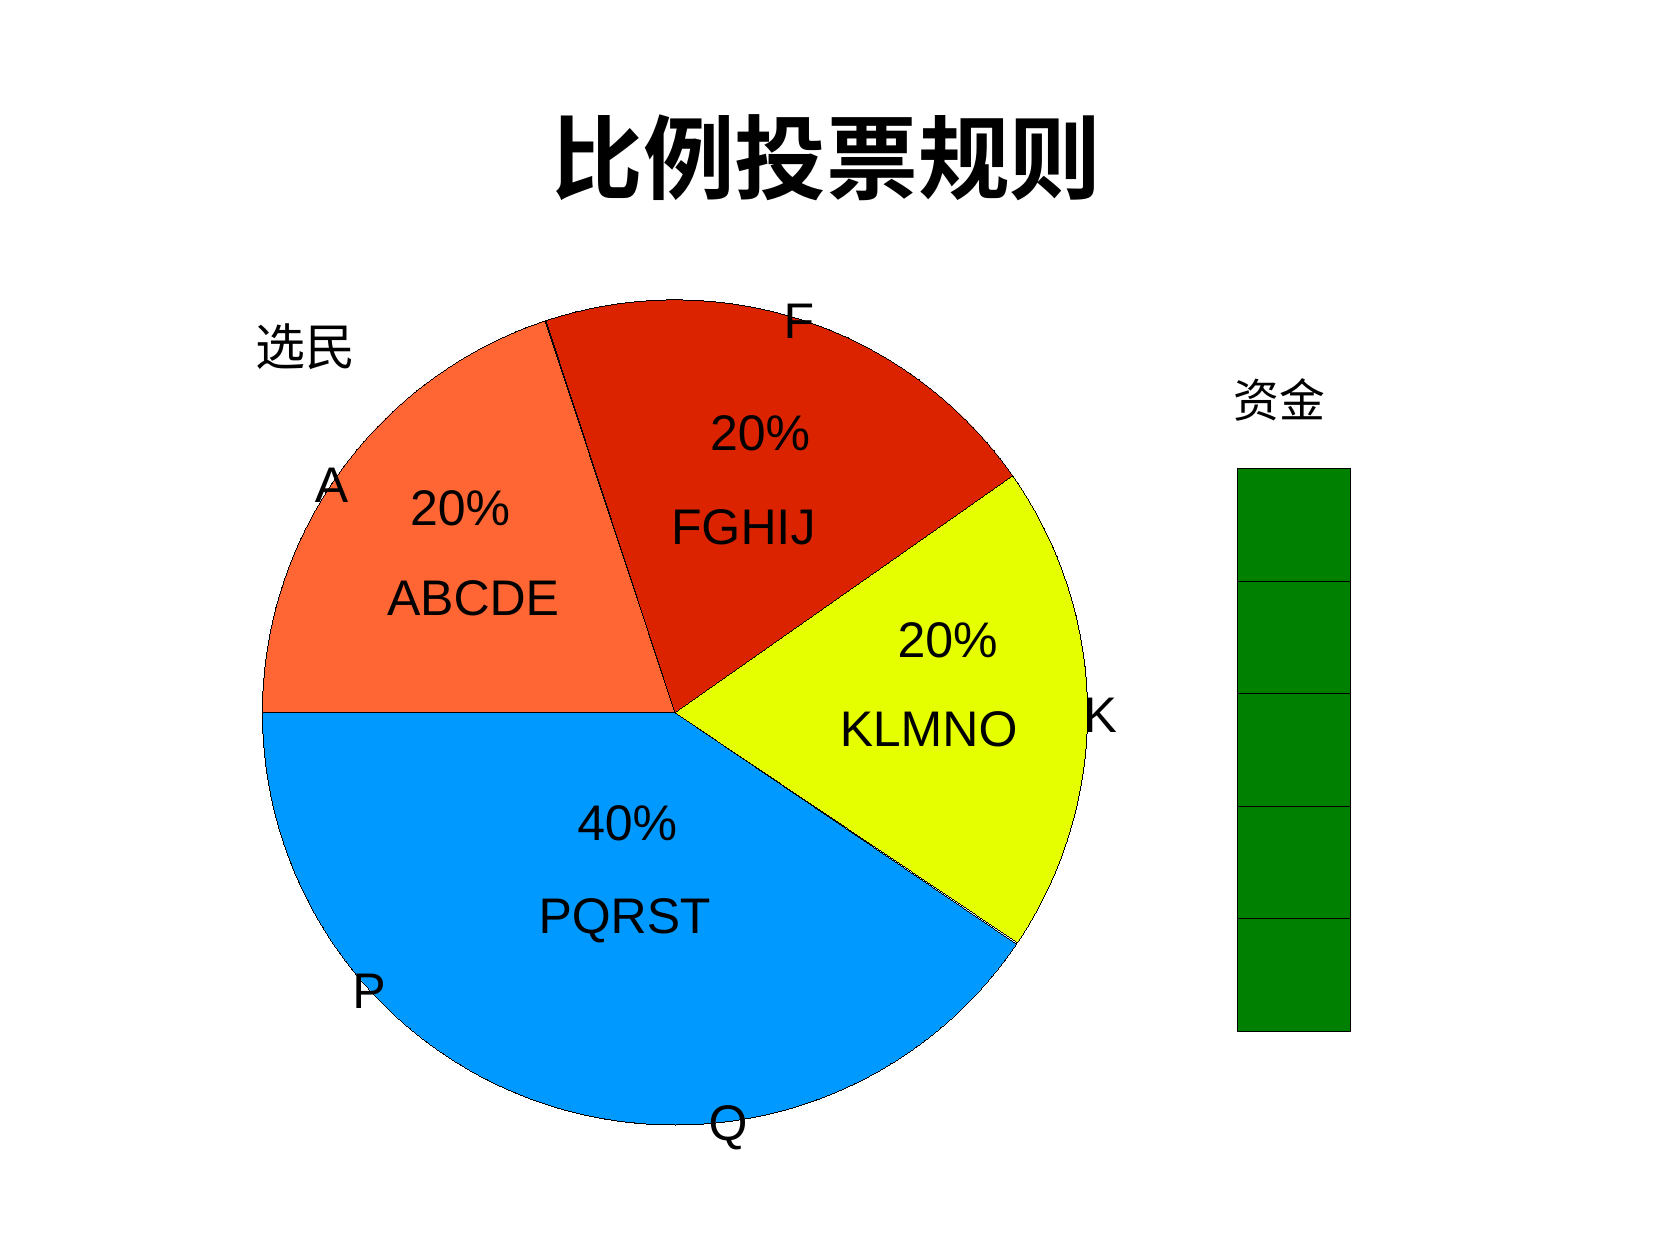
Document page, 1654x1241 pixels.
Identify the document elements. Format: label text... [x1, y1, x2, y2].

text_box 40% [562, 787, 693, 859]
text_box A [300, 450, 366, 521]
text_box [1237, 468, 1351, 1032]
text_box FGHIJ [656, 491, 844, 563]
text_box 资金 [1219, 360, 1341, 422]
text_box K [1068, 679, 1132, 792]
text_box 20% [395, 473, 526, 544]
text_box 20% [695, 398, 826, 469]
text_box F [768, 285, 829, 357]
text_box 选民 [241, 300, 371, 365]
title 比例投票规则 [82, 49, 1571, 257]
text_box Q [693, 1087, 763, 1159]
text_box PQRST [523, 881, 732, 952]
text_box P [337, 956, 401, 1027]
text_box [262, 299, 1087, 1126]
text_box KLMNO [825, 693, 1051, 765]
text_box ABCDE [372, 562, 575, 634]
text_box 20% [882, 604, 1013, 676]
